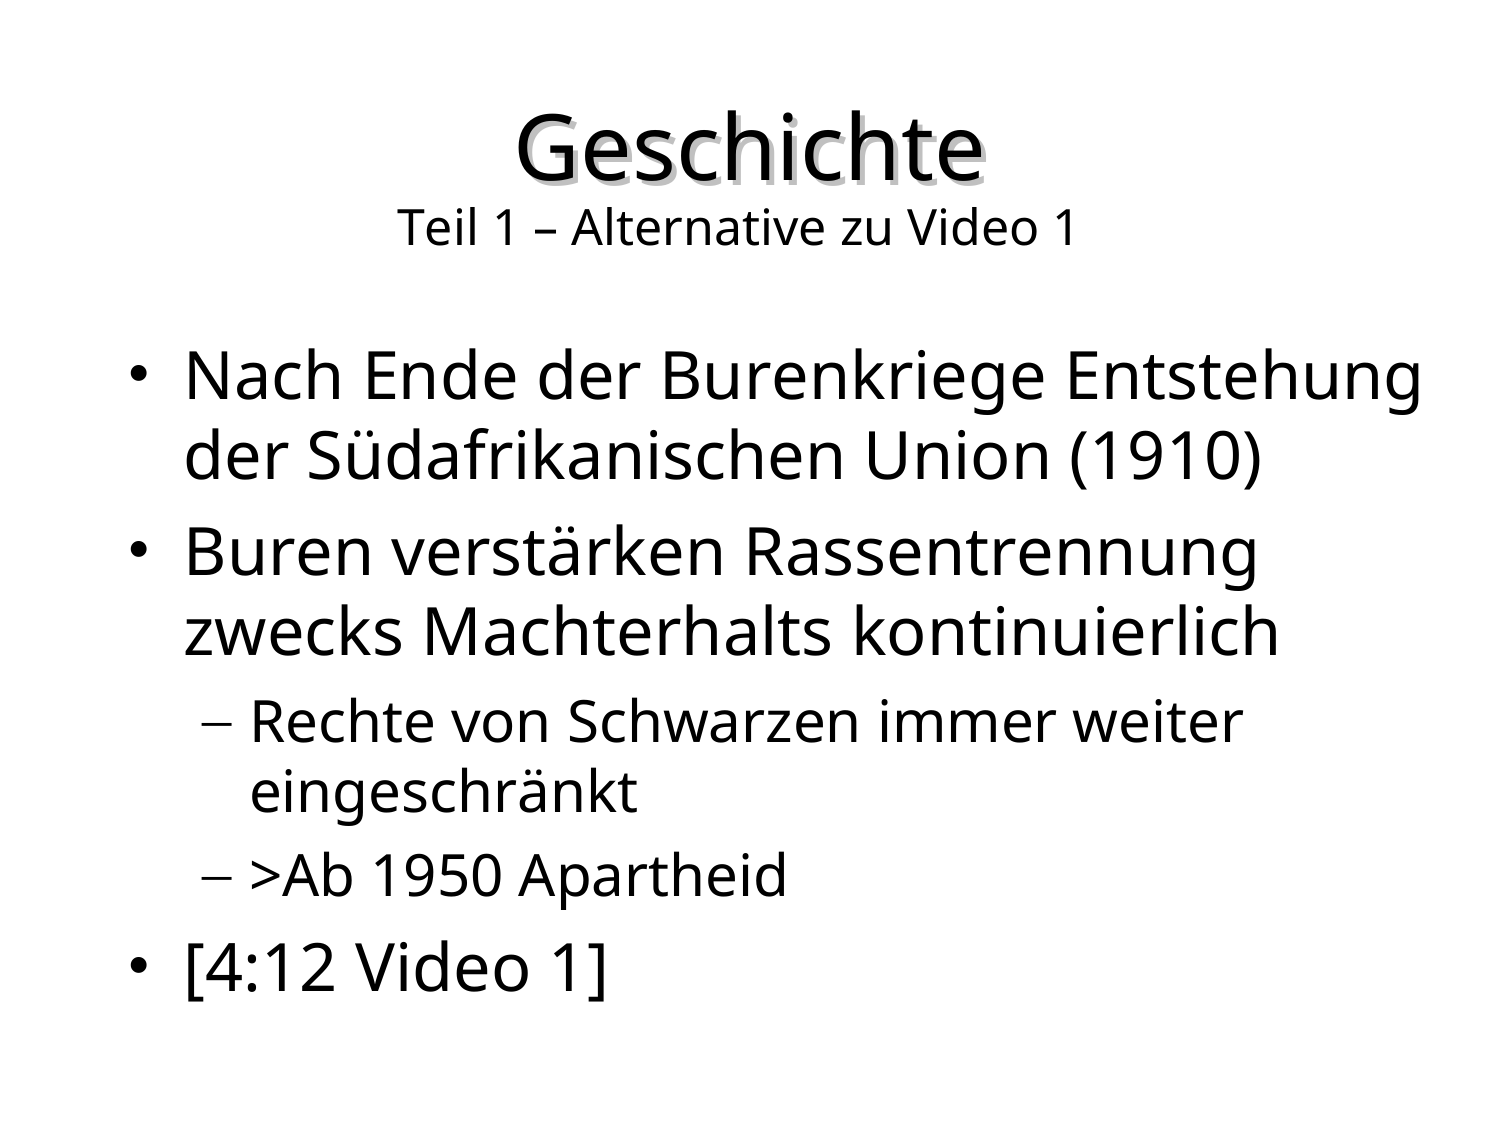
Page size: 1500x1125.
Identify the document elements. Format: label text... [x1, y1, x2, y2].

list Nach Ende der Burenkriege Entstehung der Südafrikanischen Union (1910) Buren verstärken Rassentrennung zwecks Machterhalts kontinuierlich Rechte von Schwarzen immer weiter eingeschränkt >Ab 1950 Apartheid [4:12 Video 1] [112, 324, 1476, 1013]
text_box Teil 1 – Alternative zu Video 1 [382, 187, 1097, 263]
title Geschichte [112, 49, 1388, 238]
